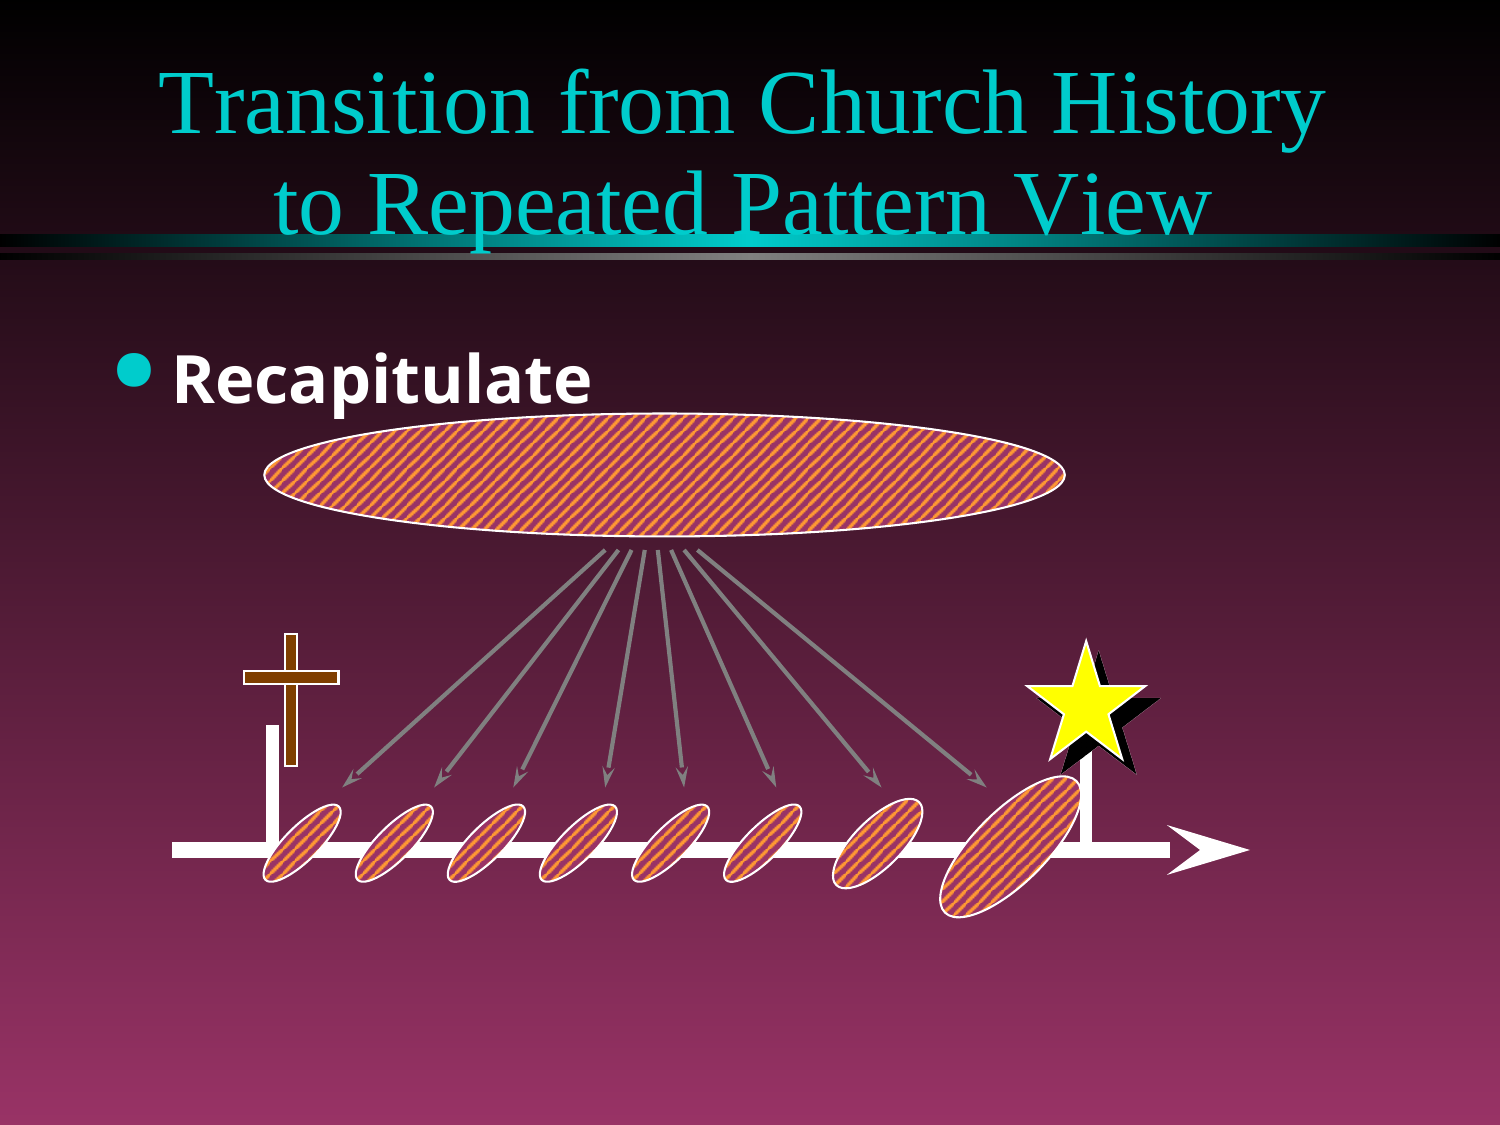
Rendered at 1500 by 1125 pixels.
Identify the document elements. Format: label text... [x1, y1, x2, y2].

text_box [1027, 641, 1146, 760]
text_box [243, 633, 339, 767]
text_box [539, 804, 617, 882]
list Recapitulate [99, 324, 1388, 513]
text_box [940, 776, 1082, 918]
text_box [724, 804, 802, 882]
text_box [447, 804, 526, 882]
title Transition from Church History to Repeated Pattern View [99, 43, 1388, 263]
text_box [832, 798, 923, 889]
text_box [355, 804, 433, 882]
text_box [632, 804, 710, 882]
text_box [263, 804, 341, 882]
text_box [264, 413, 1065, 537]
